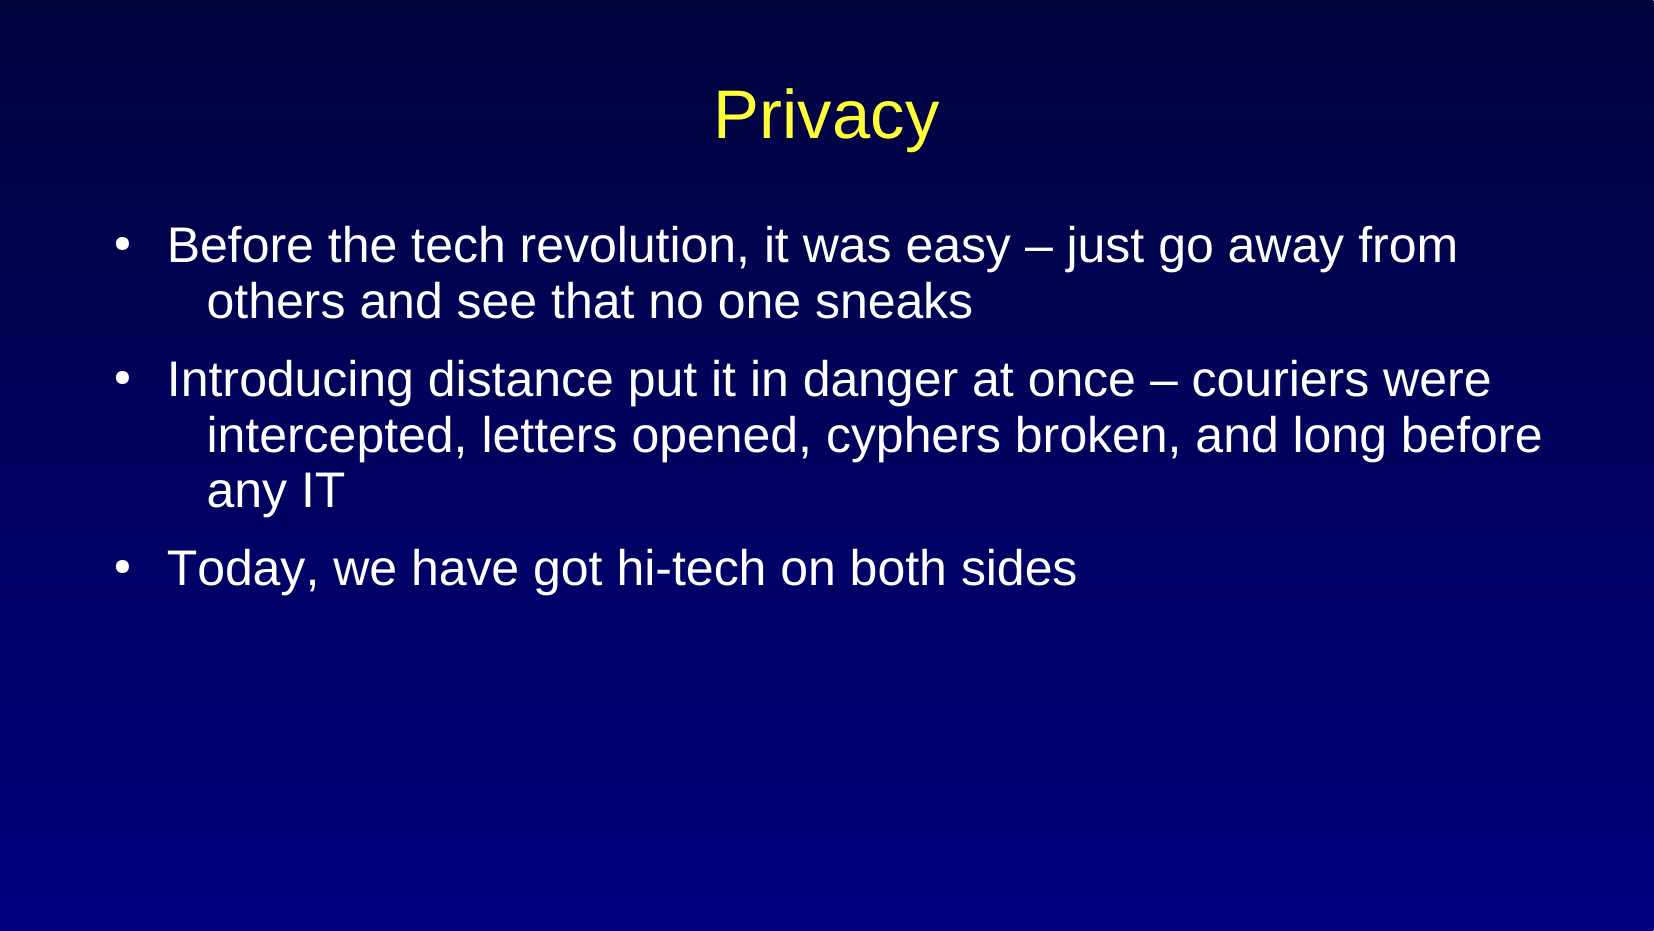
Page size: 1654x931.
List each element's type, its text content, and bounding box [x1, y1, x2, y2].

list Before the tech revolution, it was easy – just go away from others and see that no one sneaks Introducing distance put it in danger at once – couriers were intercepted, letters opened, cyphers broken, and long before any IT Today, we have got hi-tech on both sides [82, 217, 1571, 808]
title Privacy [82, 37, 1571, 193]
